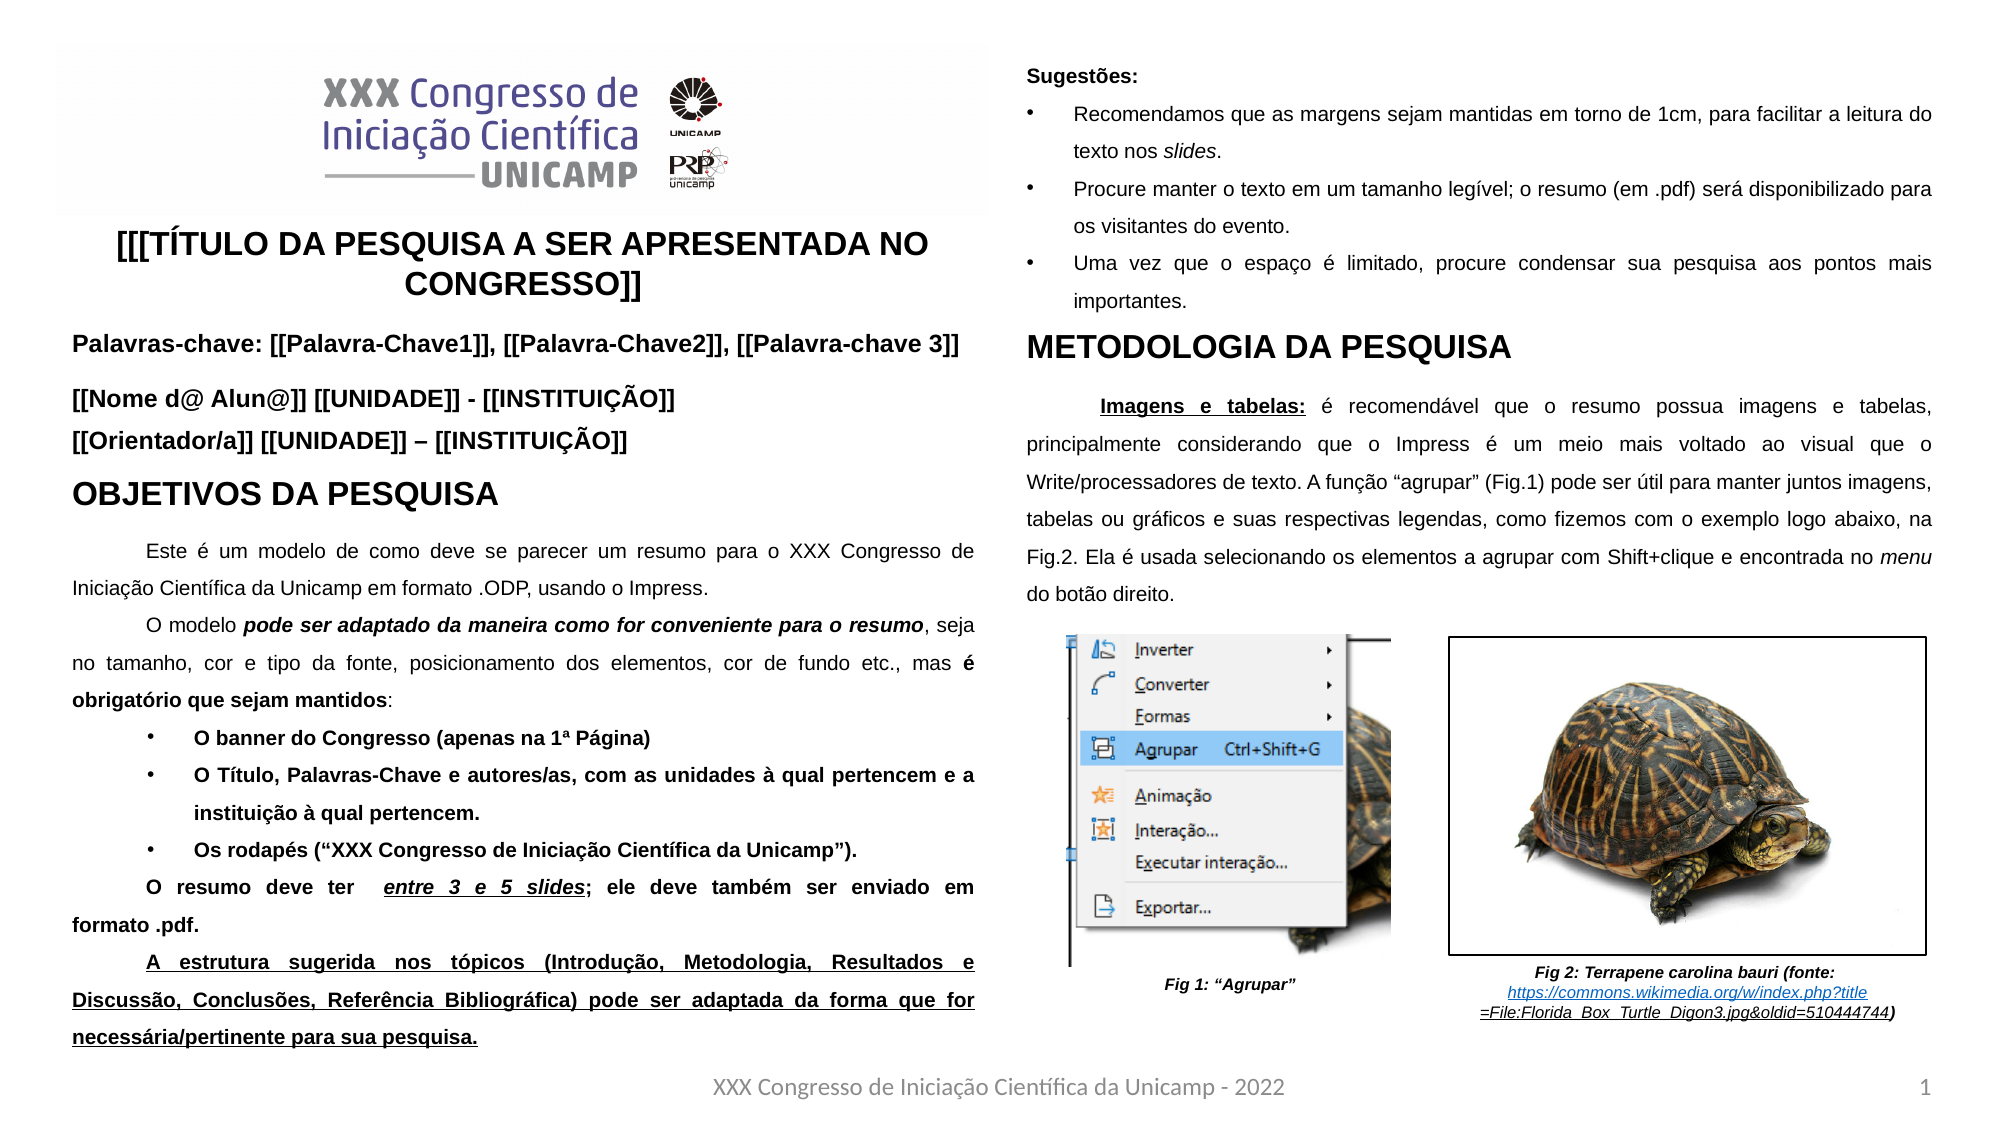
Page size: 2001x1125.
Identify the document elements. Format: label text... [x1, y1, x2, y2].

text_box Sugestões: Recomendamos que as margens sejam mantidas em torno de 1cm, para facilitar a leitura do texto nos slides. Procure manter o texto em um tamanho legível; o resumo (em .pdf) será disponibilizado para os visitantes do evento. Uma vez que o espaço é limitado, procure condensar sua pesquisa aos pontos mais importantes. METODOLOGIA DA PESQUISA Imagens e tabelas: é recomendável que o resumo possua imagens e tabelas, principalmente considerando que o Impress é um meio mais voltado ao visual que o Write/processadores de texto. A função “agrupar” (Fig.1) pode ser útil para manter juntos imagens, tabelas ou gráficos e suas respectivas legendas, como fizemos com o exemplo logo abaixo, na Fig.2. Ela é usada selecionando os elementos a agrupar com Shift+clique e encontrada no menu do botão direito. [1011, 42, 1947, 614]
slide_number <número> [1466, 1058, 1947, 1112]
text_box Fig 2: Terrapene carolina bauri (fonte: https://commons.wikimedia.org/w/index.php?title=File:Florida_Box_Turtle_Digon3.jpg&oldid=510444744) [1450, 954, 1925, 1029]
text_box OBJETIVOS DA PESQUISA Este é um modelo de como deve se parecer um resumo para o XXX Congresso de Iniciação Científica da Unicamp em formato .ODP, usando o Impress. O modelo pode ser adaptado da maneira como for conveniente para o resumo, seja no tamanho, cor e tipo da fonte, posicionamento dos elementos, cor de fundo etc., mas é obrigatório que sejam mantidos: O banner do Congresso (apenas na 1ª Página) O Título, Palavras-Chave e autores/as, com as unidades à qual pertencem e a instituição à qual pertencem. Os rodapés (“XXX Congresso de Iniciação Científica da Unicamp”). O resumo deve ter entre 3 e 5 slides; ele deve também ser enviado em formato .pdf. A estrutura sugerida nos tópicos (Introdução, Metodologia, Resultados e Discussão, Conclusões, Referência Bibliográfica) pode ser adaptada da forma que for necessária/pertinente para sua pesquisa. [57, 464, 990, 1057]
footer XXX Congresso de Iniciação Científica da Unicamp - 2022 [662, 1058, 1338, 1112]
picture [1066, 634, 1391, 967]
text_box [[[TÍTULO DA PESQUISA A SER APRESENTADA NO CONGRESSO]] Palavras-chave: [[Palavra-Chave1]], [[Palavra-Chave2]], [[Palavra-chave 3]] [[Nome d@ Alun@]] [[UNIDADE]] - [[INSTITUIÇÃO]] [[Orientador/a]] [[UNIDADE]] – [[INSTITUIÇÃO]] [57, 215, 990, 463]
text_box Fig 1: “Agrupar” [1069, 967, 1391, 1002]
picture [56, 45, 988, 215]
picture [1450, 637, 1925, 954]
